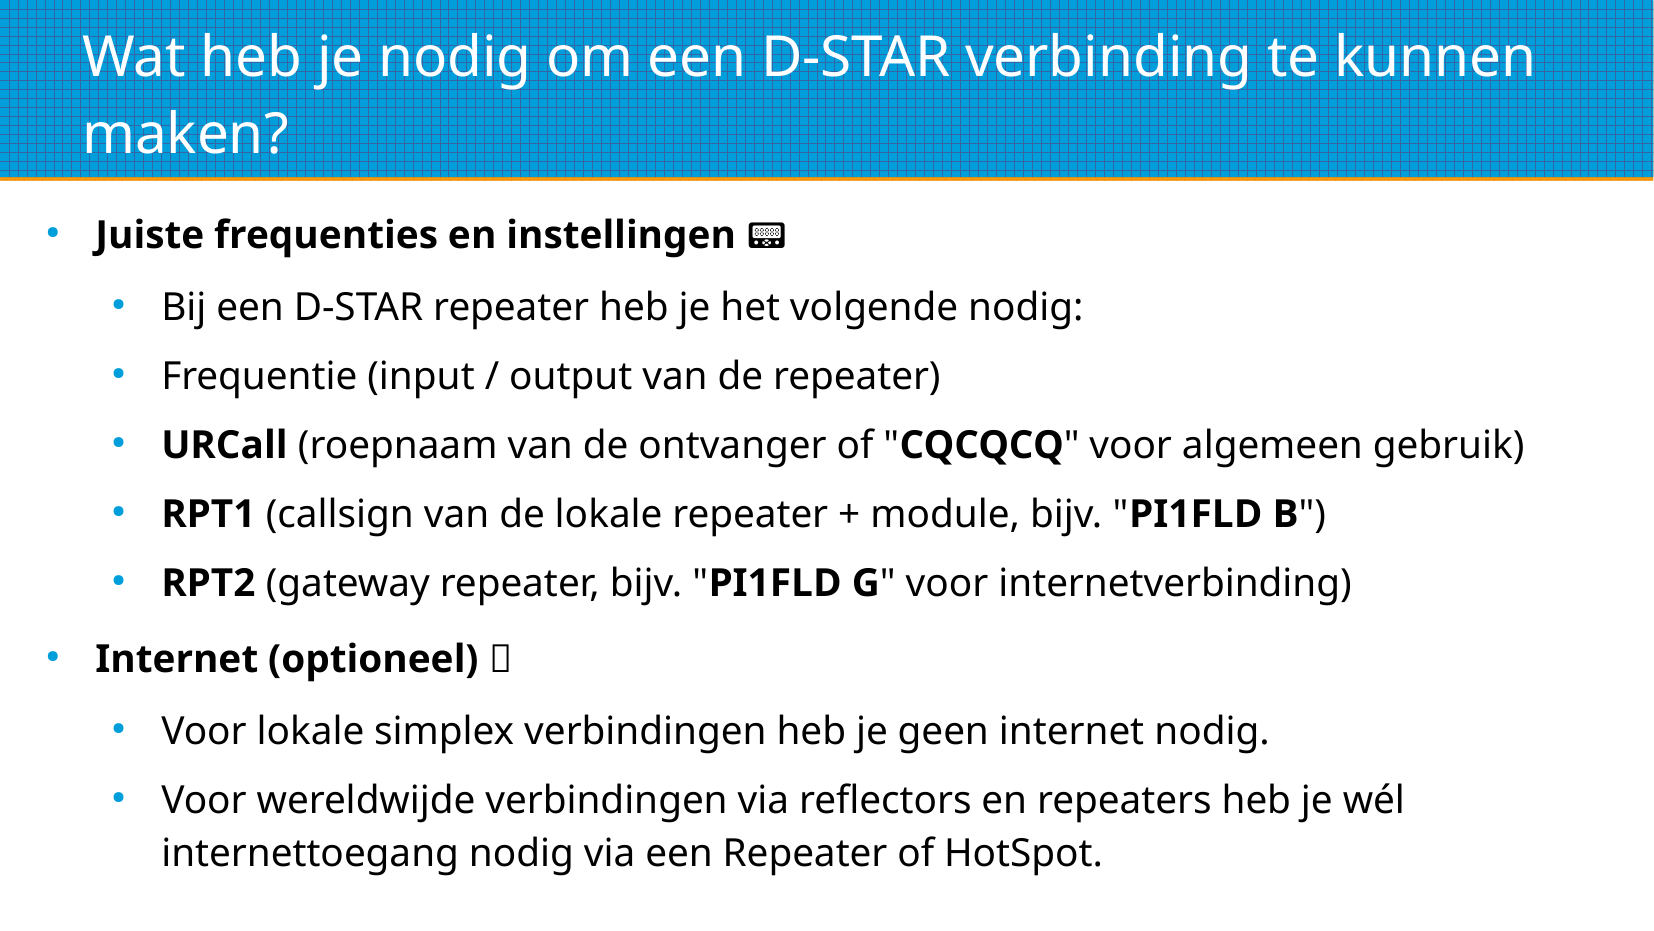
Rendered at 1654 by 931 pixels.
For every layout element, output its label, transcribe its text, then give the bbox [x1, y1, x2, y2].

title Wat heb je nodig om een D-STAR verbinding te kunnen maken? [82, 14, 1571, 171]
list Juiste frequenties en instellingen 📟 Bij een D-STAR repeater heb je het volgende nodig: Frequentie (input / output van de repeater) URCall (roepnaam van de ontvanger of "CQCQCQ" voor algemeen gebruik) RPT1 (callsign van de lokale repeater + module, bijv. "PI1FLD B") RPT2 (gateway repeater, bijv. "PI1FLD G" voor internetverbinding) Internet (optioneel) 🌐 Voor lokale simplex verbindingen heb je geen internet nodig. Voor wereldwijde verbindingen via reflectors en repeaters heb je wél internettoegang nodig via een Repeater of HotSpot. [29, 206, 1625, 886]
